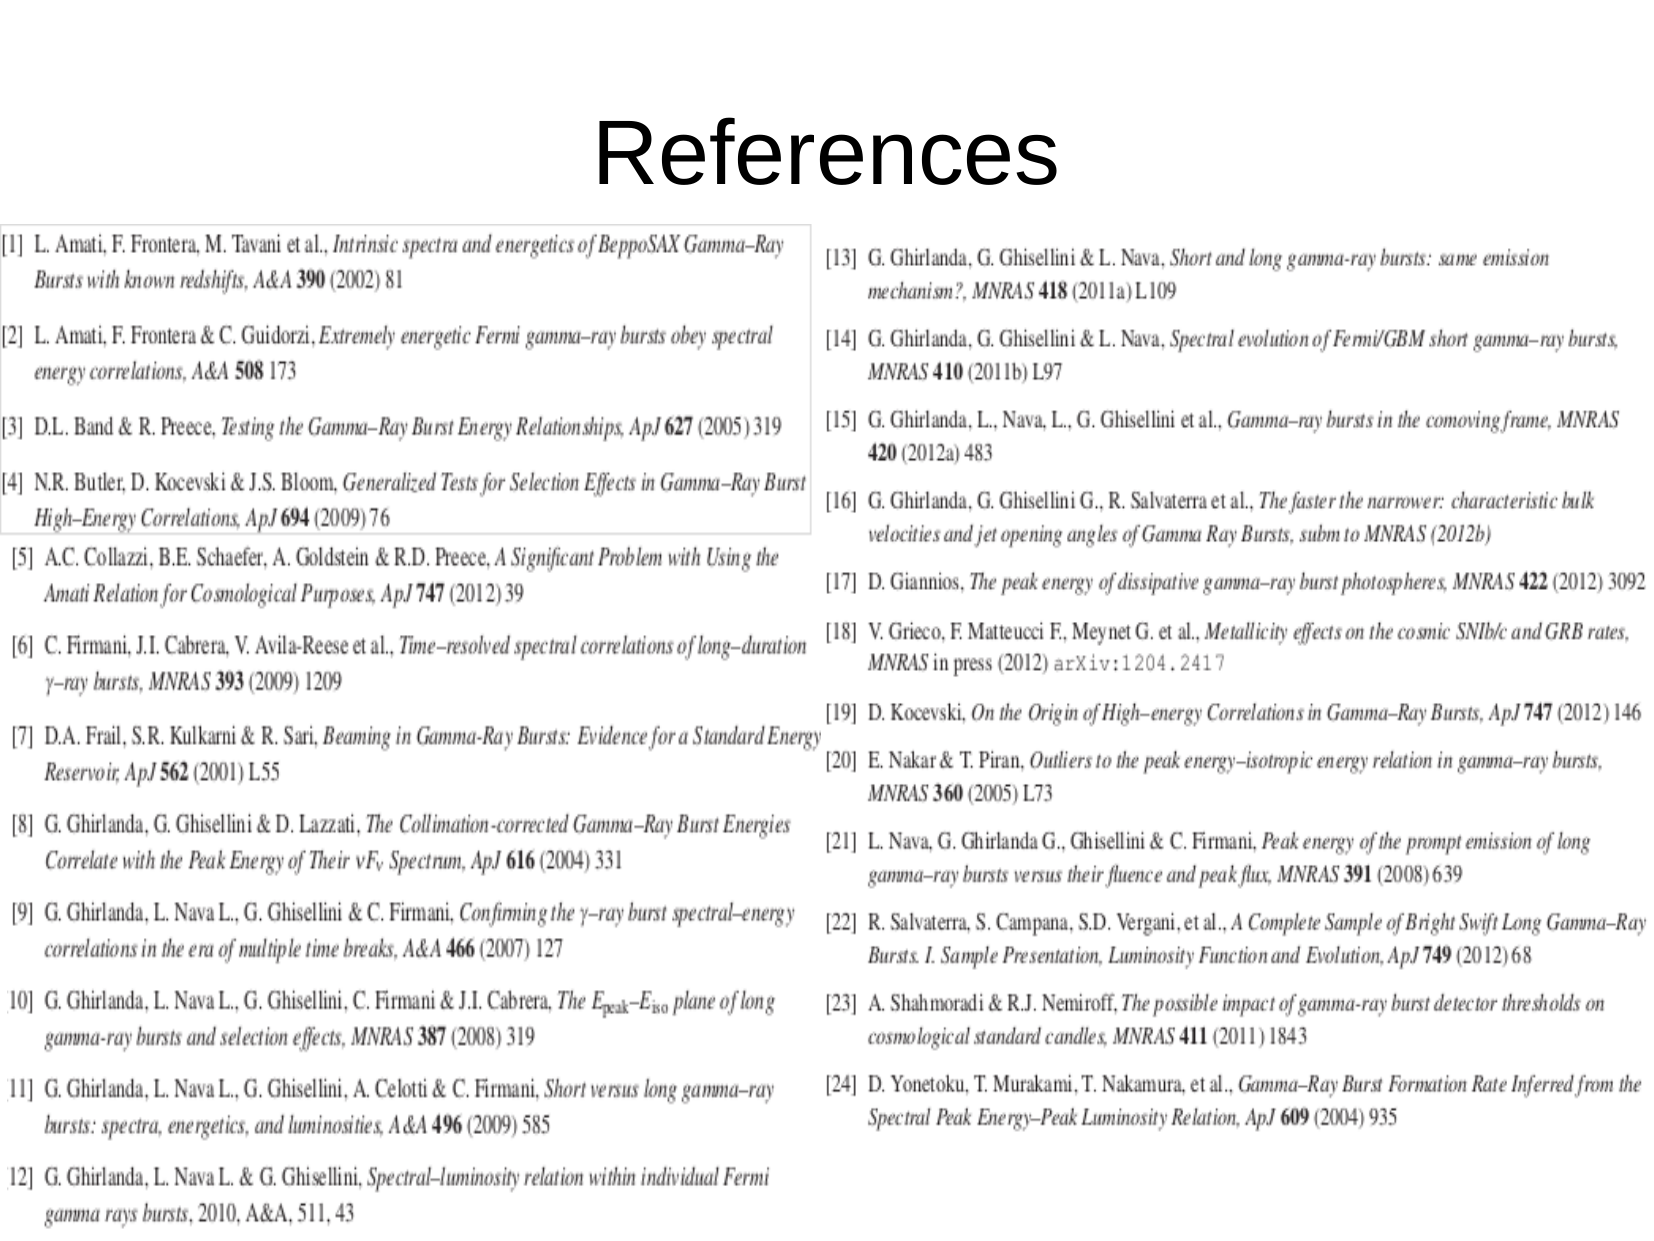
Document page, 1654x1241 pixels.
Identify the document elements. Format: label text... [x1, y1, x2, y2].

picture [0, 224, 1654, 1238]
title References [82, 49, 1571, 257]
